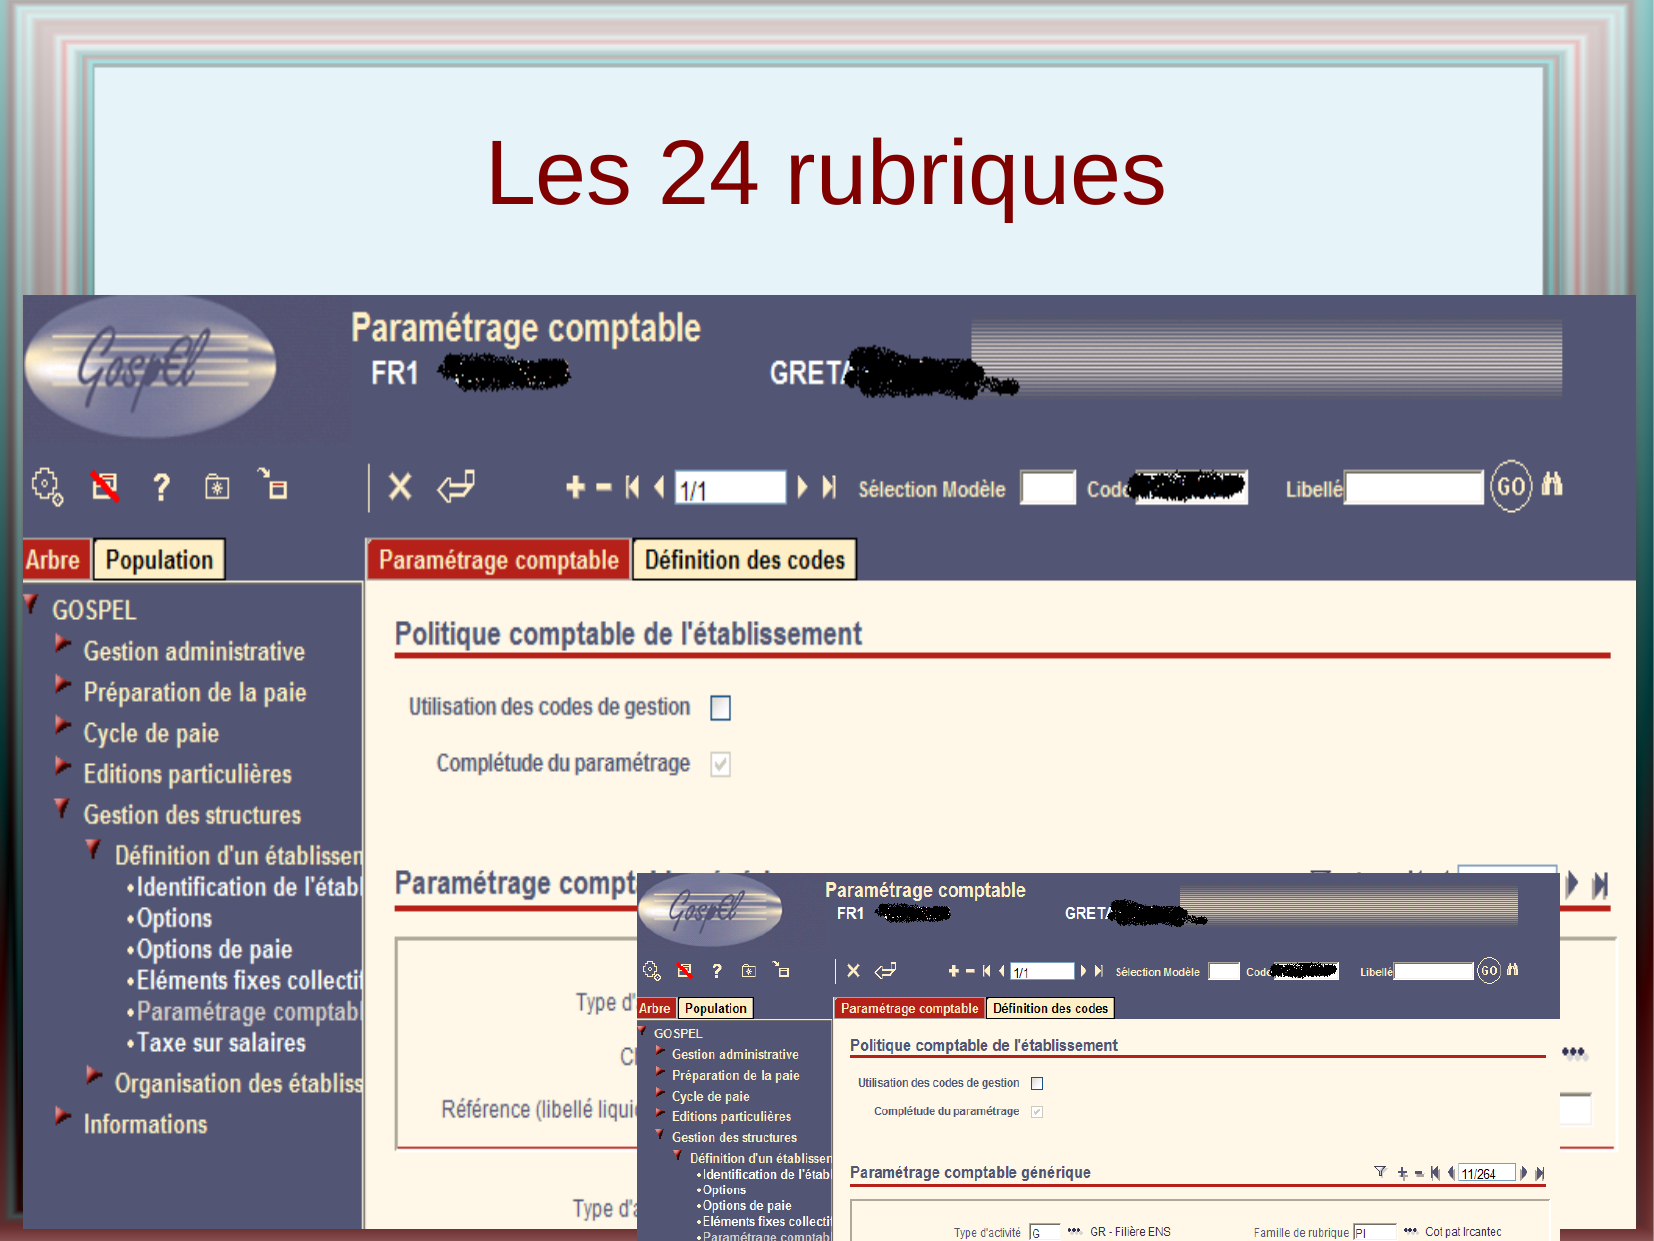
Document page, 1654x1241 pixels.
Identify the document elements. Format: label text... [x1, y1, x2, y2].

picture [0, 0, 1654, 1241]
title Les 24 rubriques [118, 88, 1536, 257]
